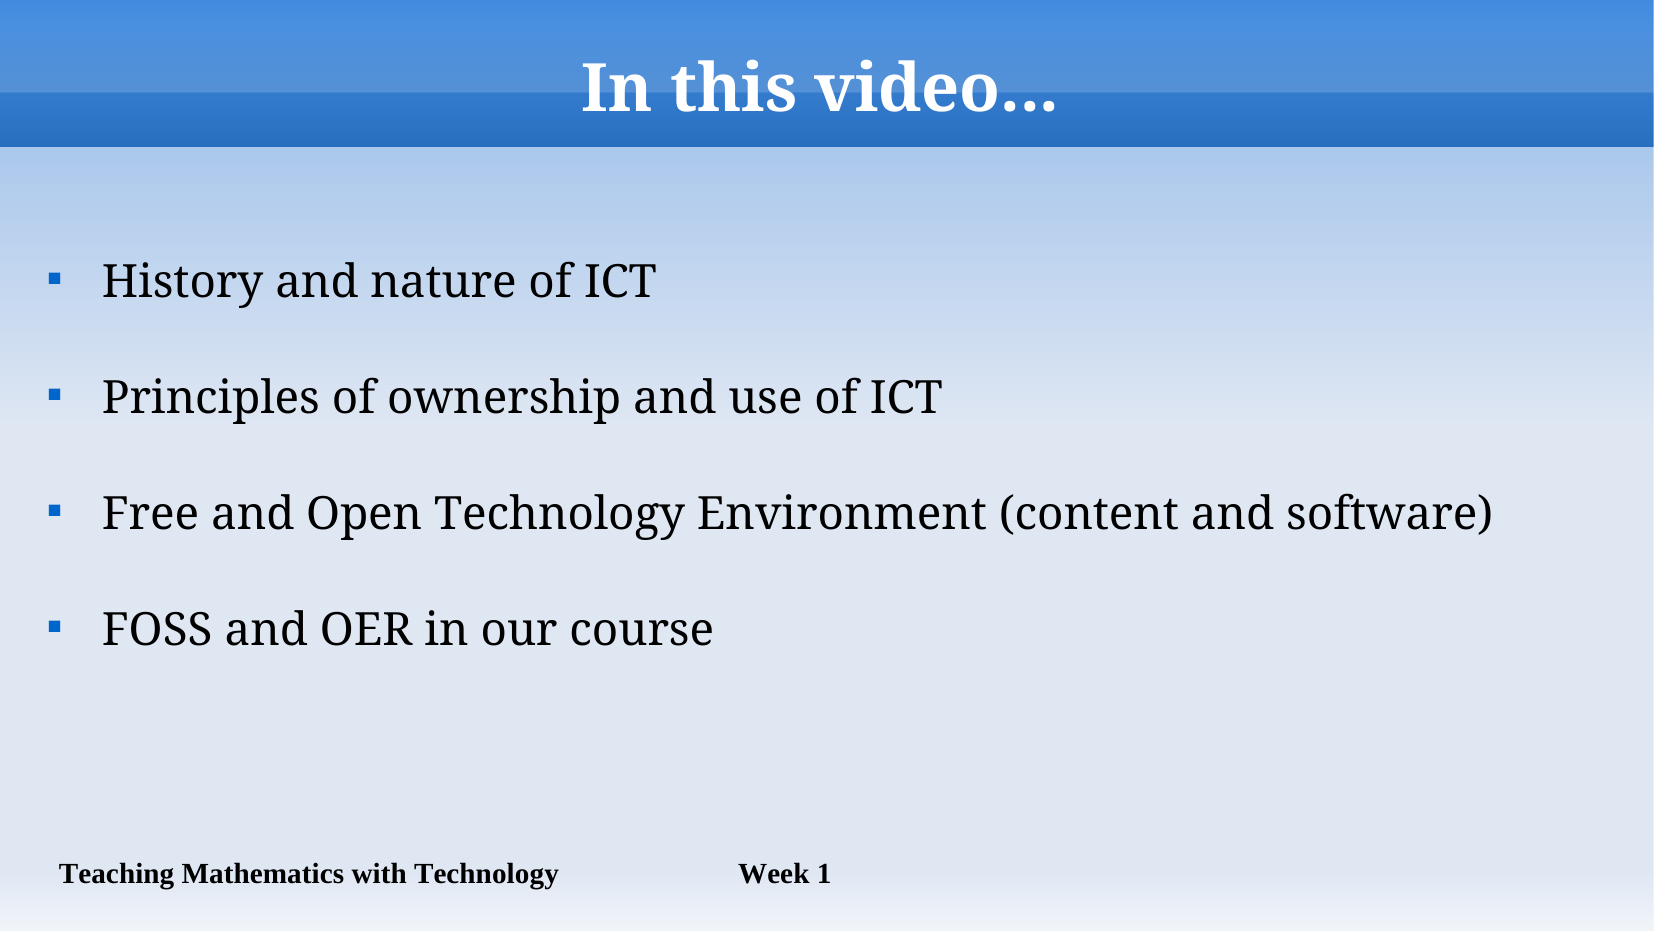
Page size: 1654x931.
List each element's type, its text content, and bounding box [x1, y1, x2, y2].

title In this video... [76, 44, 1565, 127]
list History and nature of ICT Principles of ownership and use of ICT Free and Open Technology Environment (content and software) FOSS and OER in our course [17, 150, 1625, 842]
picture [0, 0, 1654, 931]
